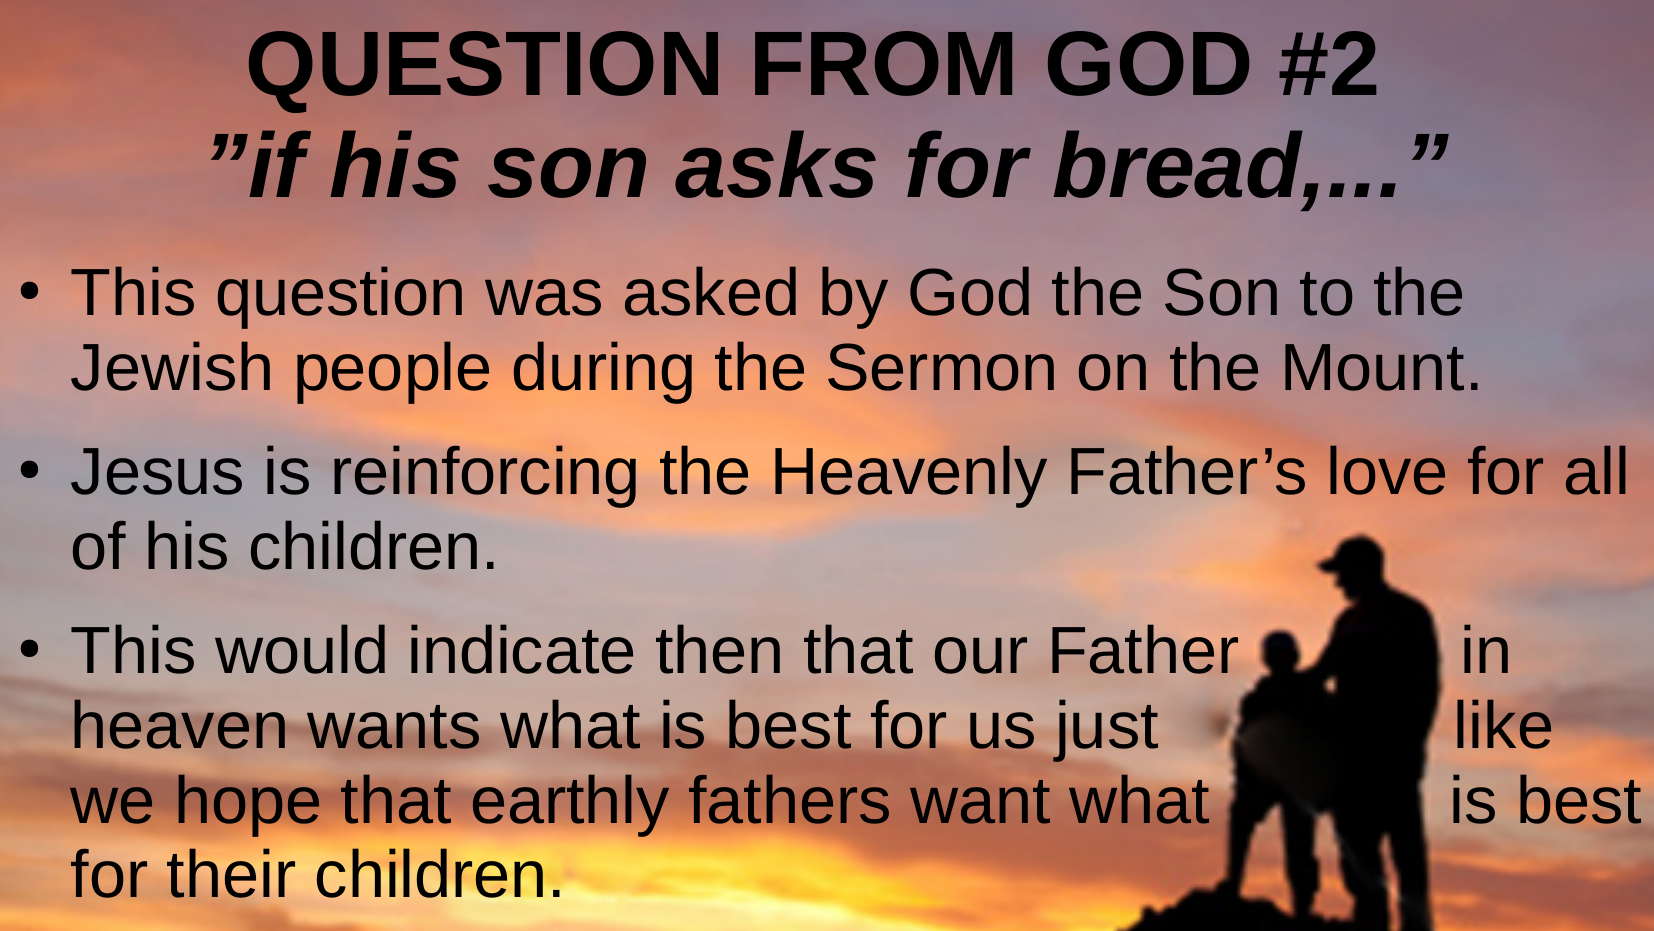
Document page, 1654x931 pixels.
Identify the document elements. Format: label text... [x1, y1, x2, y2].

picture [0, 0, 1654, 931]
list This question was asked by God the Son to the Jewish people during the Sermon on the Mount. Jesus is reinforcing the Heavenly Father’s love for all of his children. This would indicate then that our Father in heaven wants what is best for us just like we hope that earthly fathers want what is best for their children. [0, 255, 1651, 916]
title QUESTION FROM GOD #2 ”if his son asks for bread,...” [82, 12, 1571, 218]
